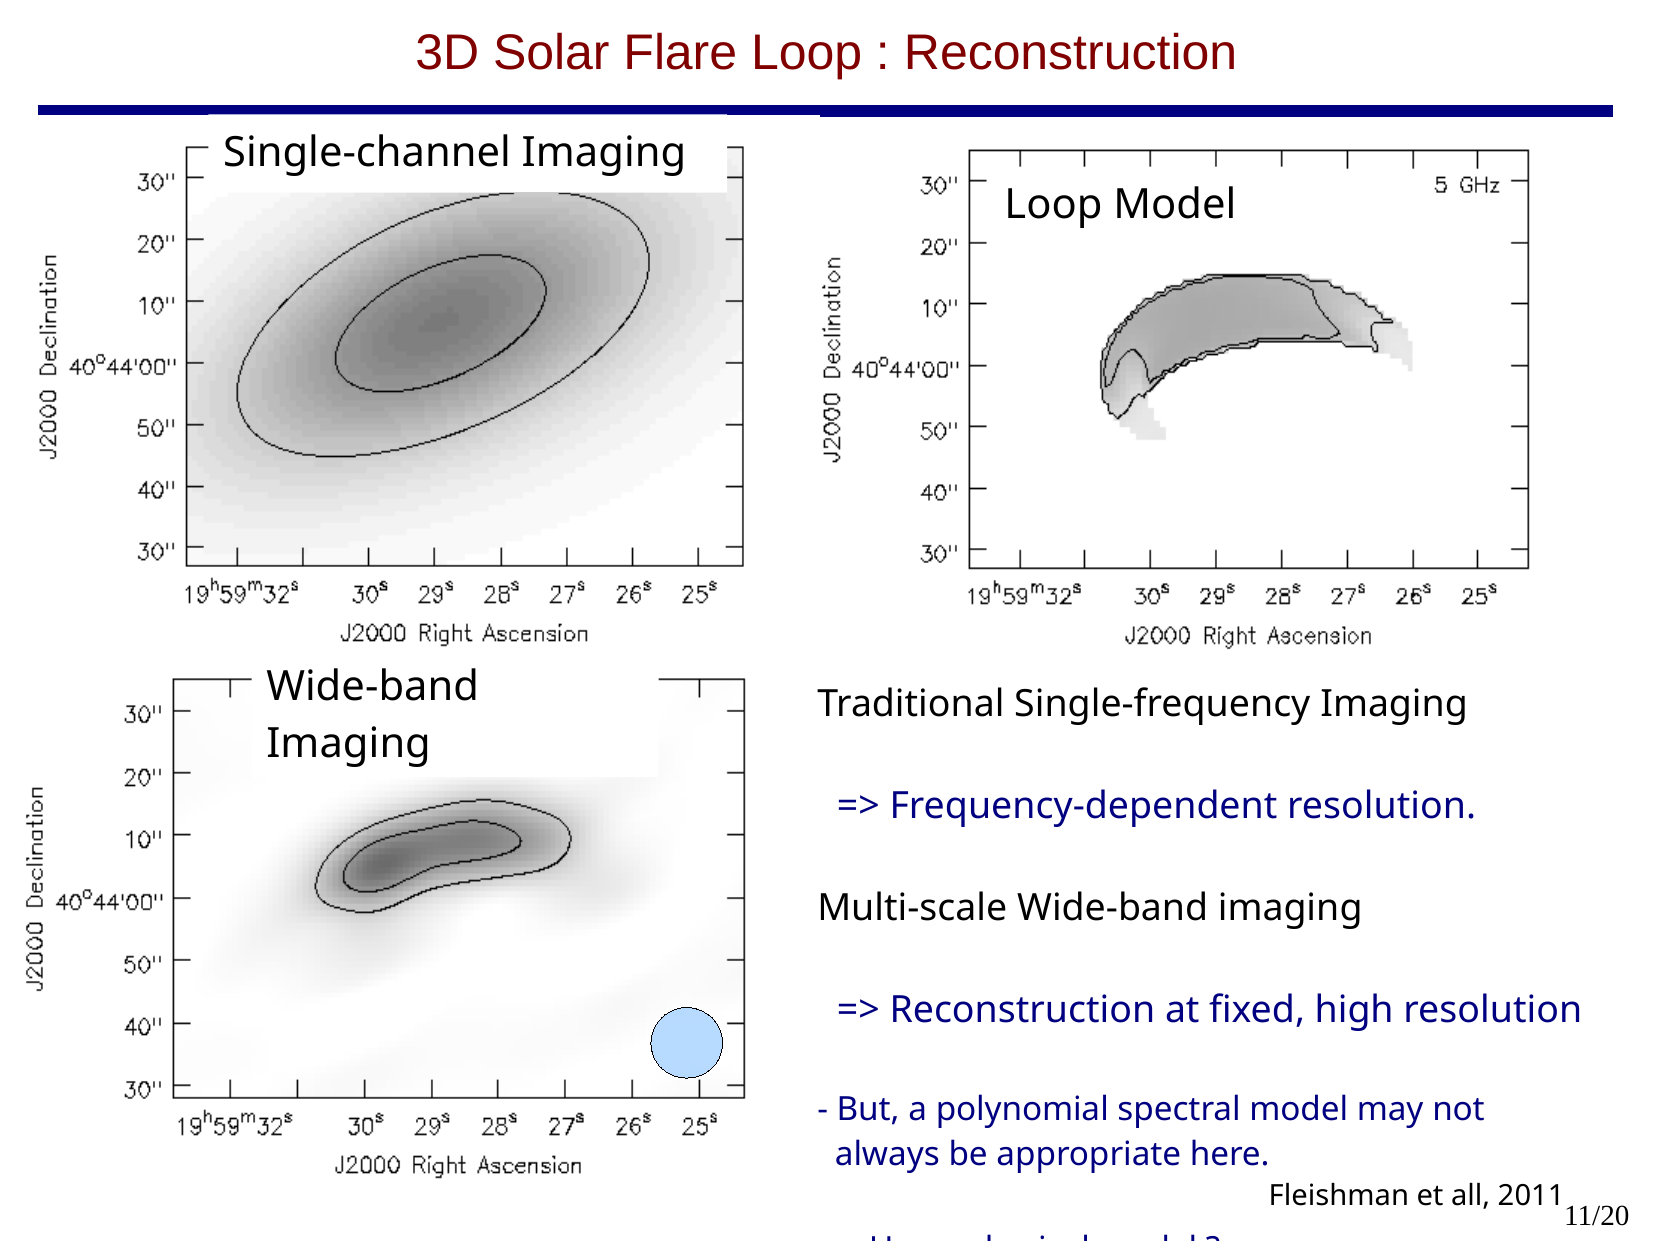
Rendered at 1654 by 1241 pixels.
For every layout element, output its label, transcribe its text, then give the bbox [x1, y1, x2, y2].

text_box Loop Model [989, 166, 1289, 246]
title 3D Solar Flare Loop : Reconstruction [82, 15, 1571, 89]
text_box Single-channel Imaging [208, 114, 728, 193]
picture [13, 115, 1604, 1210]
text_box Fleishman et all, 2011 [1253, 1167, 1653, 1218]
text_box Traditional Single-frequency Imaging => Frequency-dependent resolution. Multi-scale Wide-band imaging => Reconstruction at fixed, high resolution - But, a polynomial spectral model may not always be appropriate here. – Use a physical model ? [802, 669, 1648, 1213]
text_box Wide-band Imaging [251, 648, 659, 727]
text_box [650, 1007, 723, 1079]
